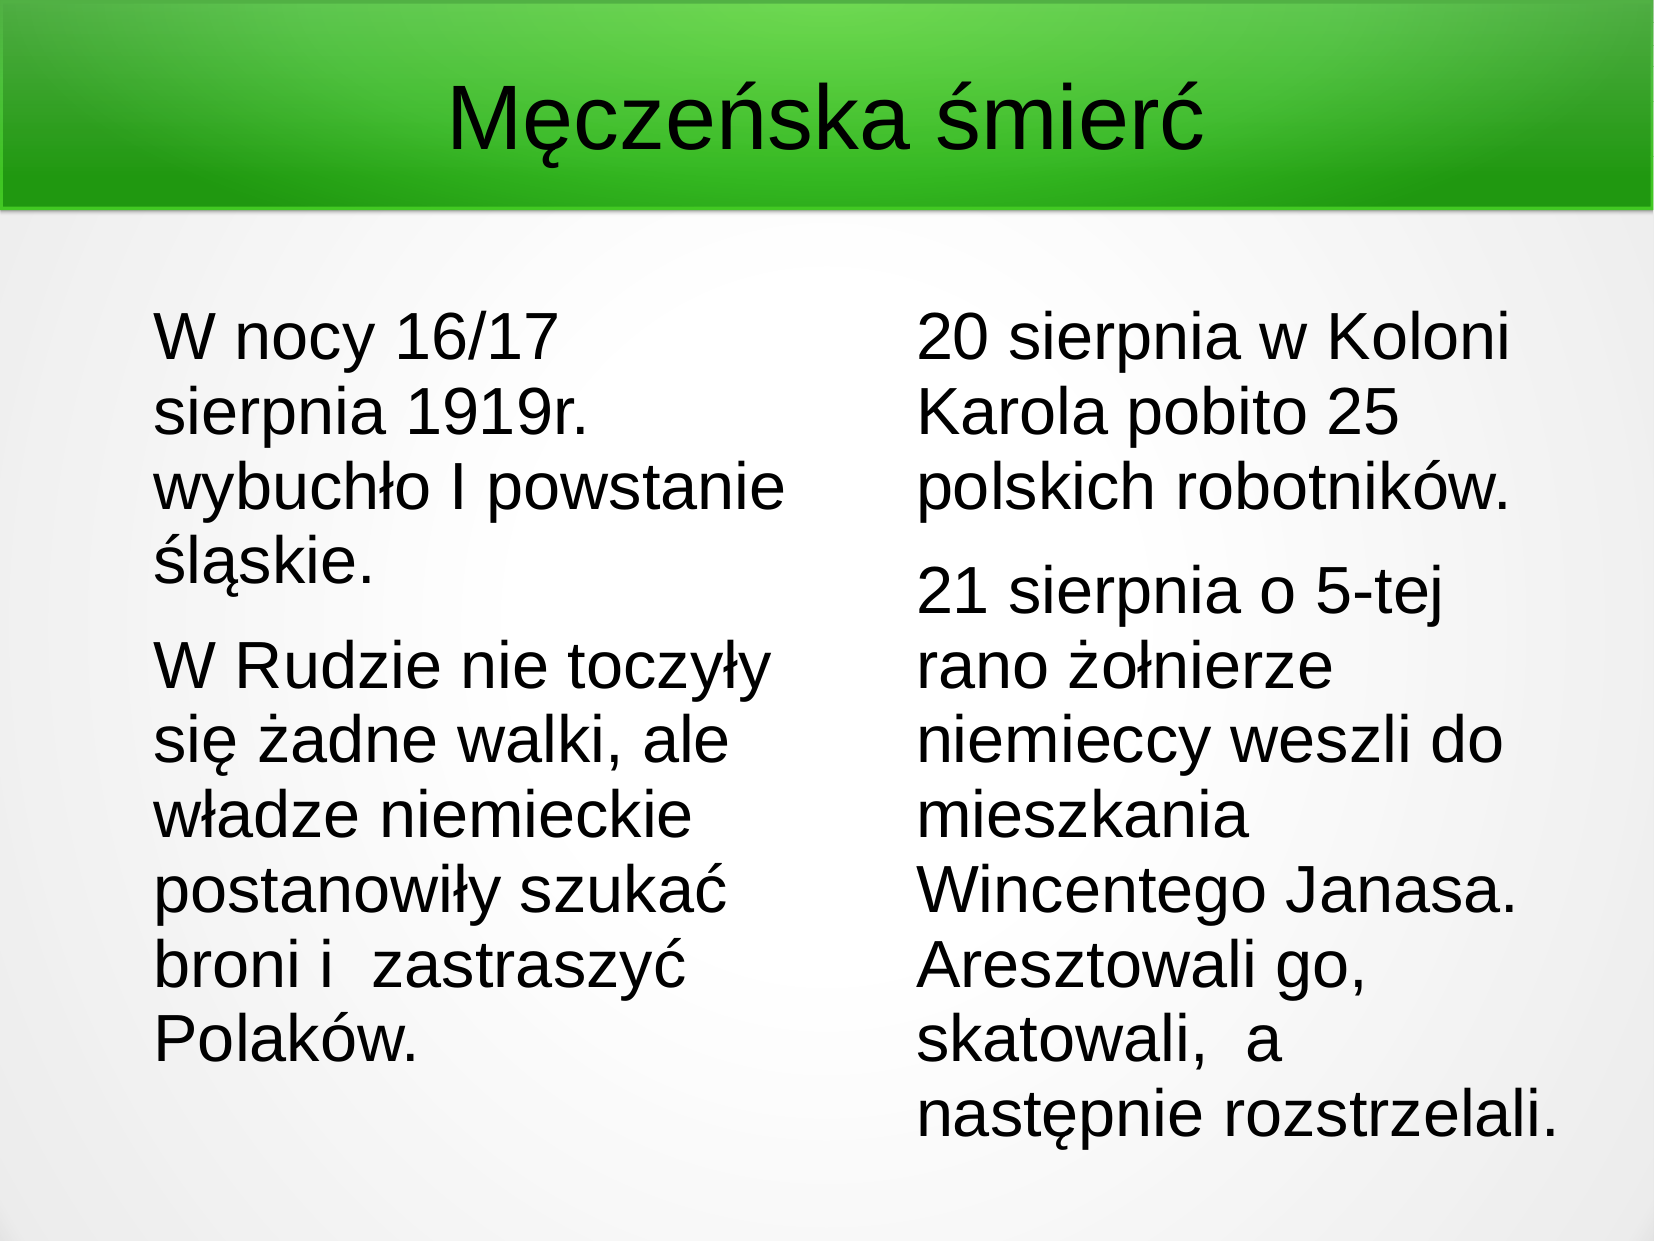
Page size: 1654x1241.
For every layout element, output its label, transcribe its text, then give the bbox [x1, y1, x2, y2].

list W nocy 16/17 sierpnia 1919r. wybuchło I powstanie śląskie. W Rudzie nie toczyły się żadne walki, ale władze niemieckie postanowiły szukać broni i zastraszyć Polaków. [82, 299, 809, 1019]
list 20 sierpnia w Koloni Karola pobito 25 polskich robotników. 21 sierpnia o 5-tej rano żołnierze niemieccy weszli do mieszkania Wincentego Janasa. Aresztowali go, skatowali, a następnie rozstrzelali. [845, 299, 1572, 1019]
title Męczeńska śmierć [82, 47, 1571, 189]
